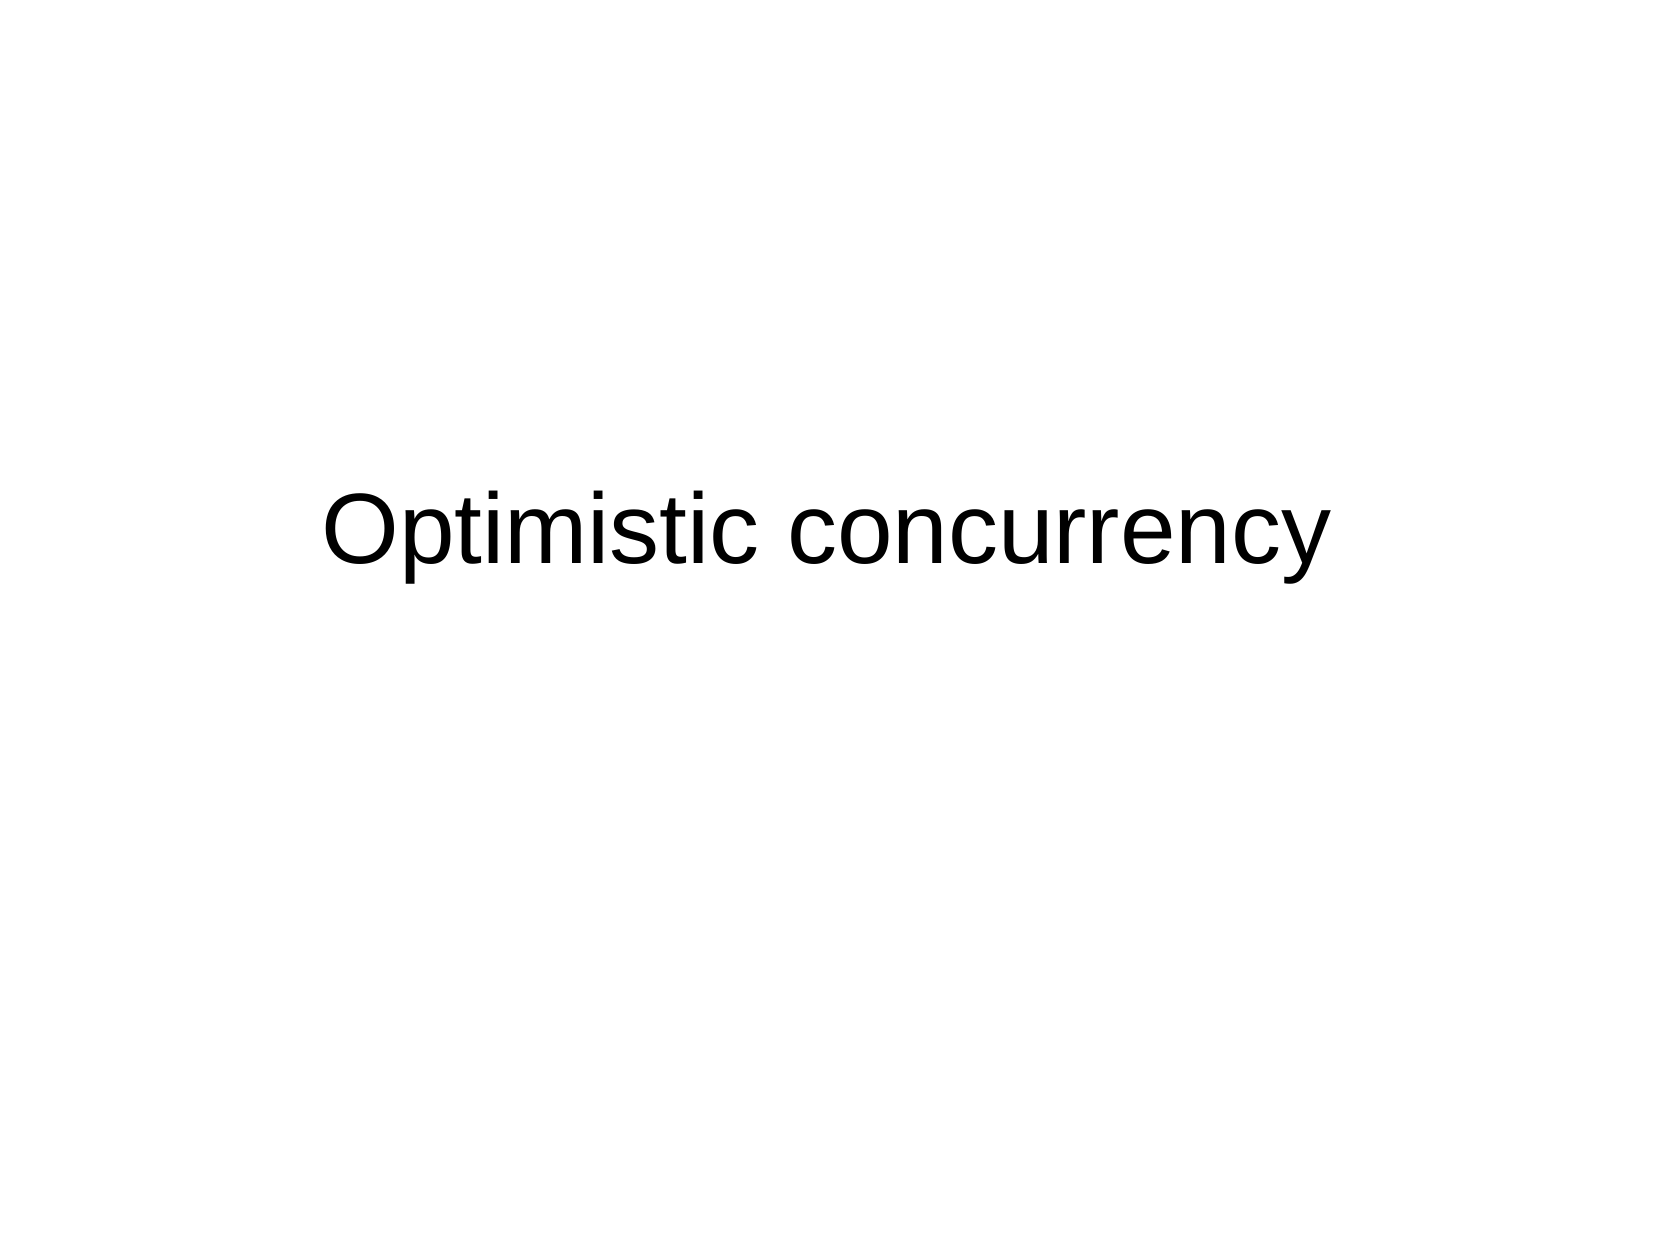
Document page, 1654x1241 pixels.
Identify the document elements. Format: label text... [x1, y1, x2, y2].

subtitle Optimistic concurrency [82, 49, 1571, 1010]
